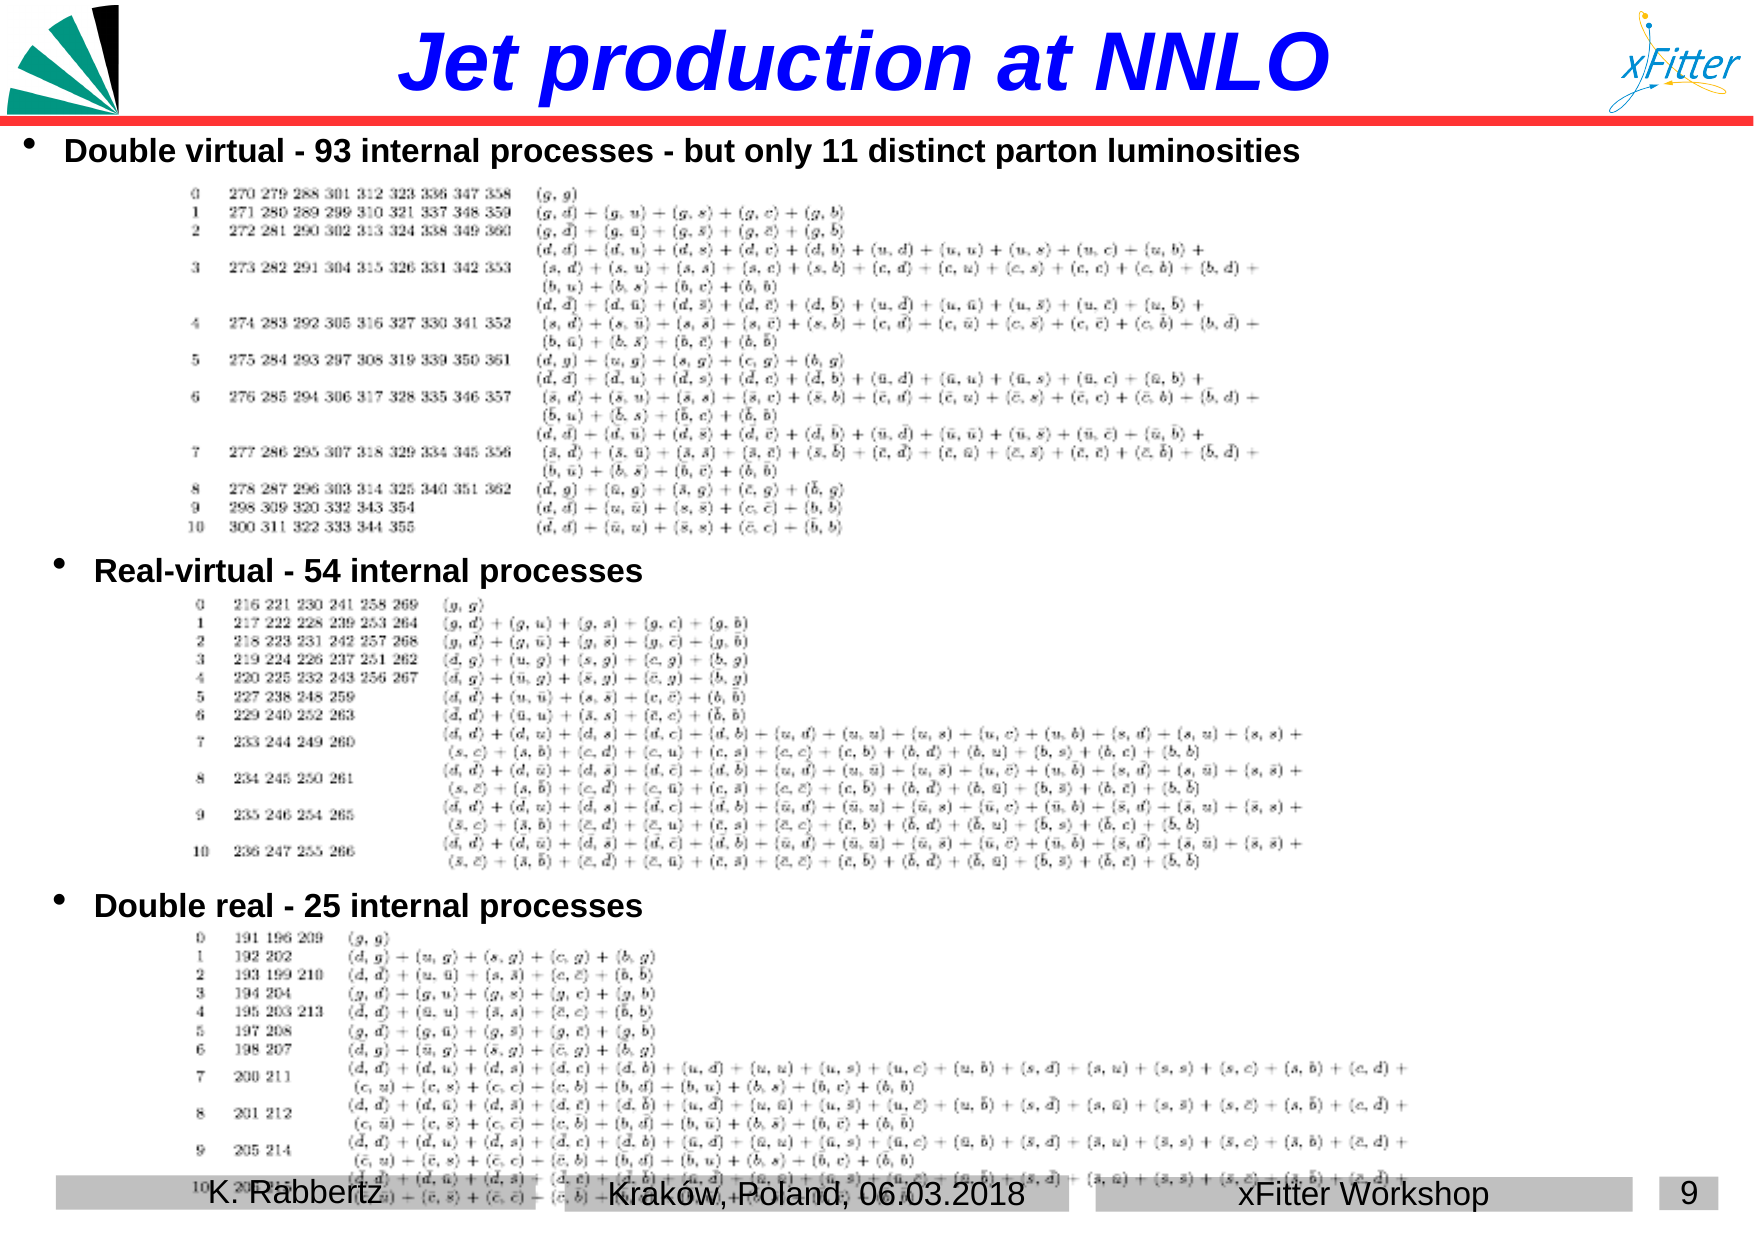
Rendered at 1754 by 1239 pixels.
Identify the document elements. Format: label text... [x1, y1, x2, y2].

list Double virtual - 93 internal processes - but only 11 distinct parton luminosities [22, 128, 1730, 1186]
text_box Double real - 25 internal processes [52, 884, 728, 1239]
picture [728, 922, 1446, 1213]
picture [1609, 11, 1741, 113]
picture [181, 178, 1338, 545]
picture [186, 588, 1338, 878]
title Jet production at NNLO [123, 0, 1606, 114]
picture [7, 5, 119, 116]
